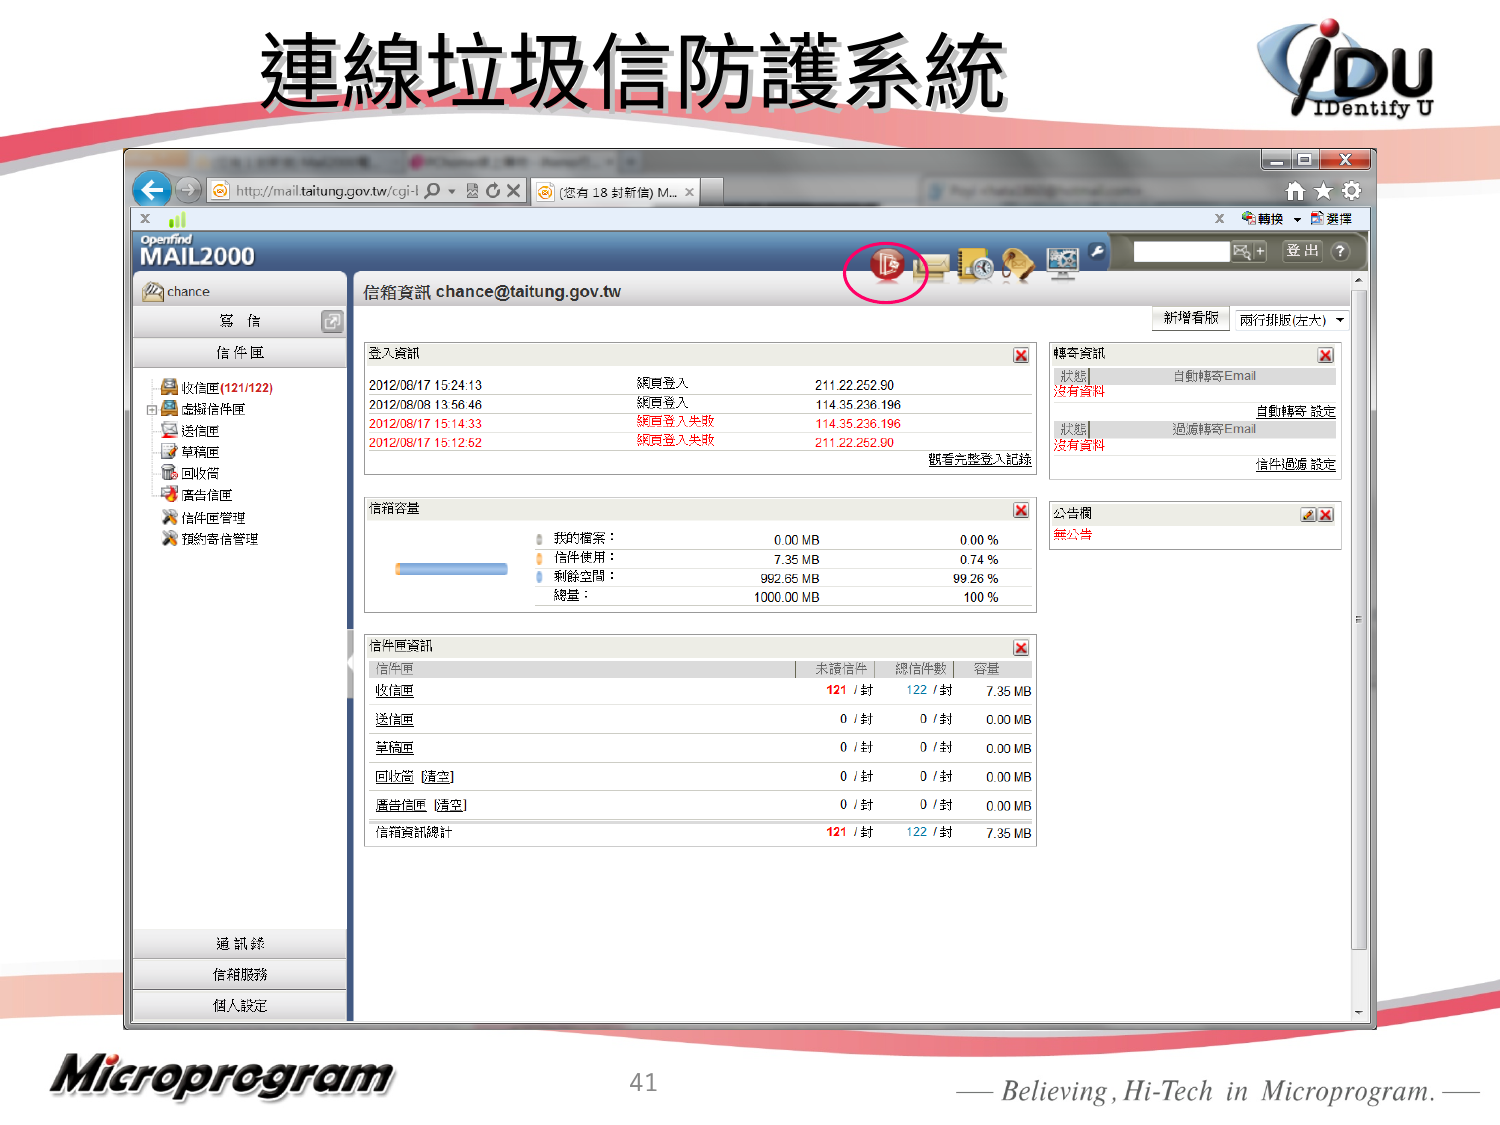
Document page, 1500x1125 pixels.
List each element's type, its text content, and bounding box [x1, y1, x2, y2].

picture [123, 148, 1377, 1030]
text_box [468, 1053, 819, 1114]
title 連線垃圾信防護系統 [35, 11, 1231, 118]
